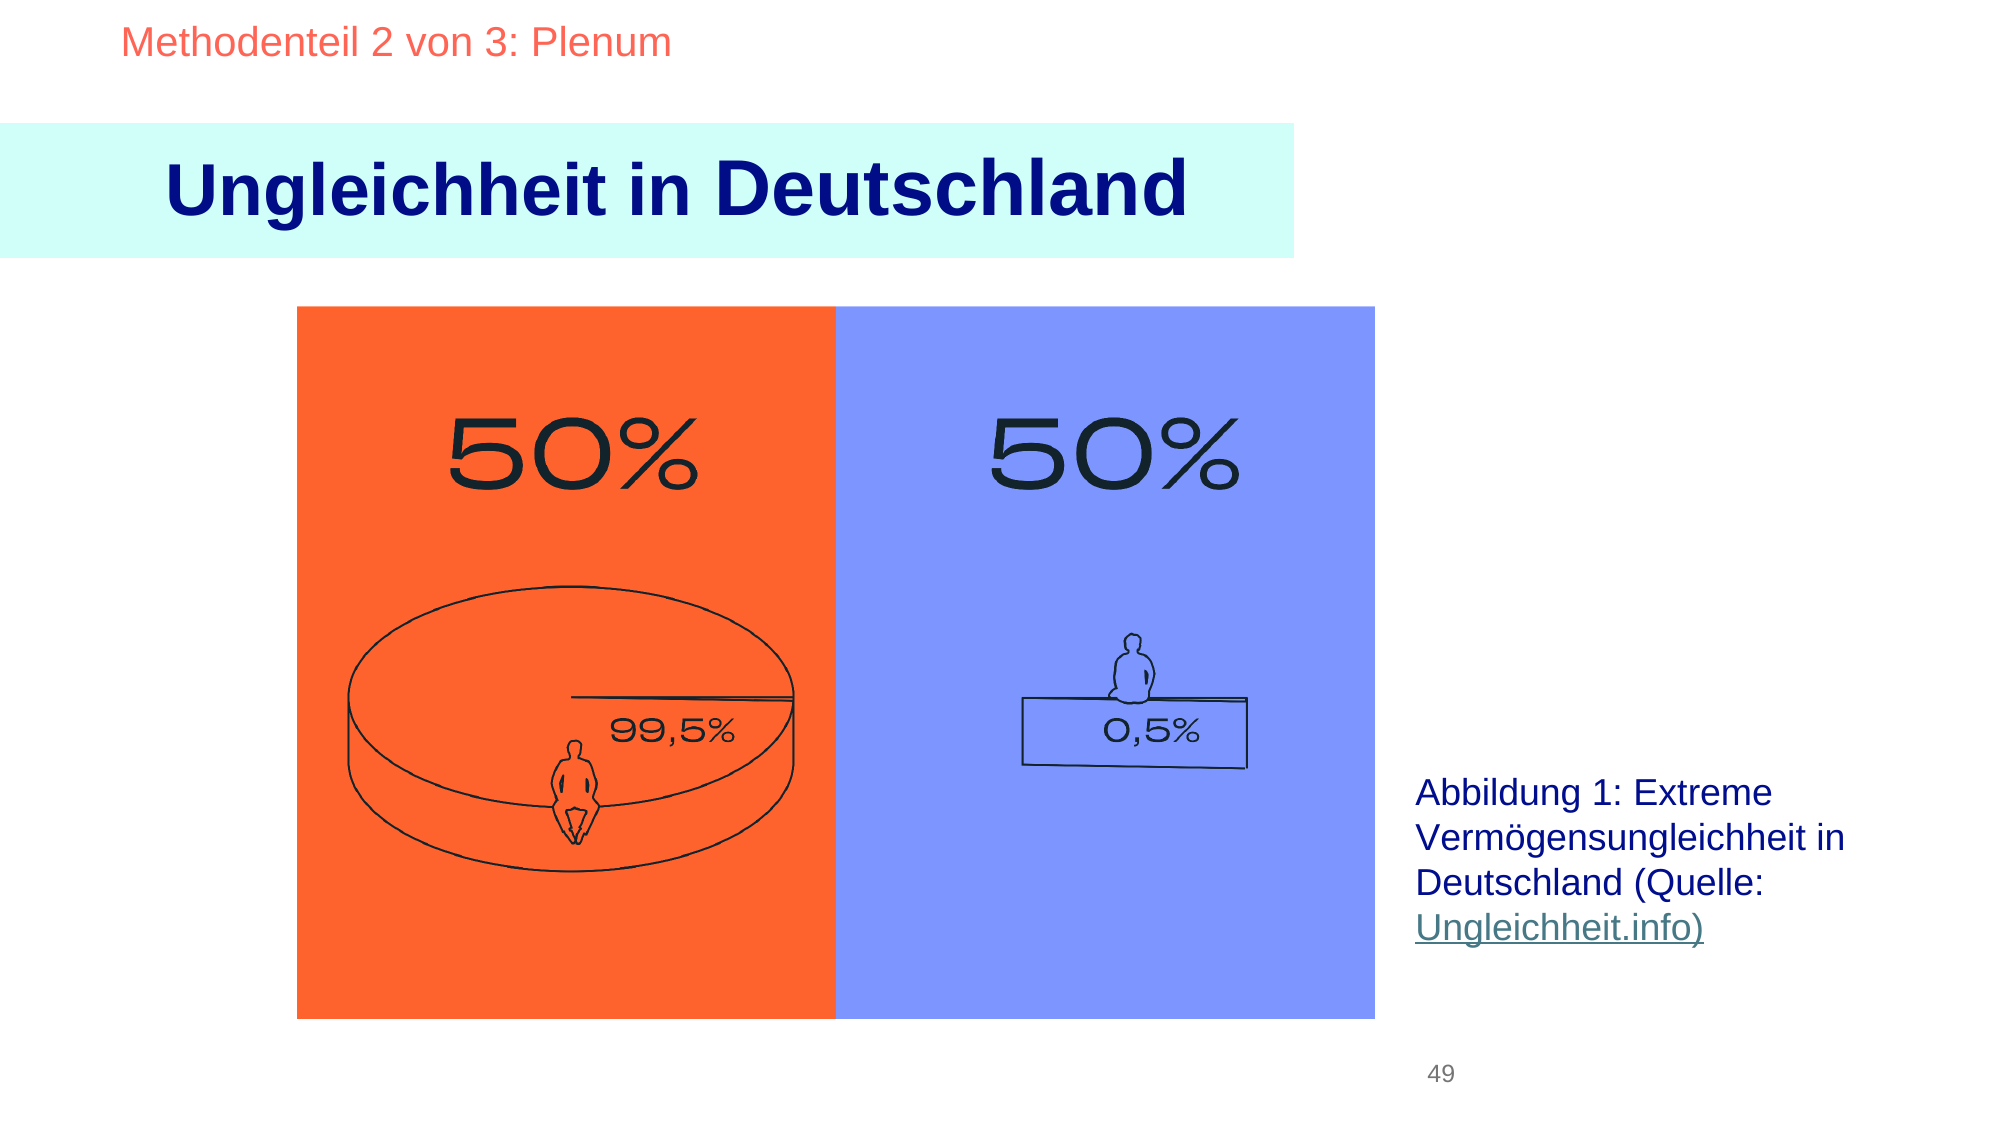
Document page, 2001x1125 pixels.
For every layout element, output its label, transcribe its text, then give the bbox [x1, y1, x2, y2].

list Abbildung 1: Extreme Vermögensungleichheit in Deutschland (Quelle: Ungleichheit.info) [1400, 760, 1880, 1007]
picture [297, 306, 1375, 1019]
text_box Methodenteil 2 von 3: Plenum [105, 12, 1242, 93]
list Ungleichheit in Deutschland [150, 126, 1331, 255]
